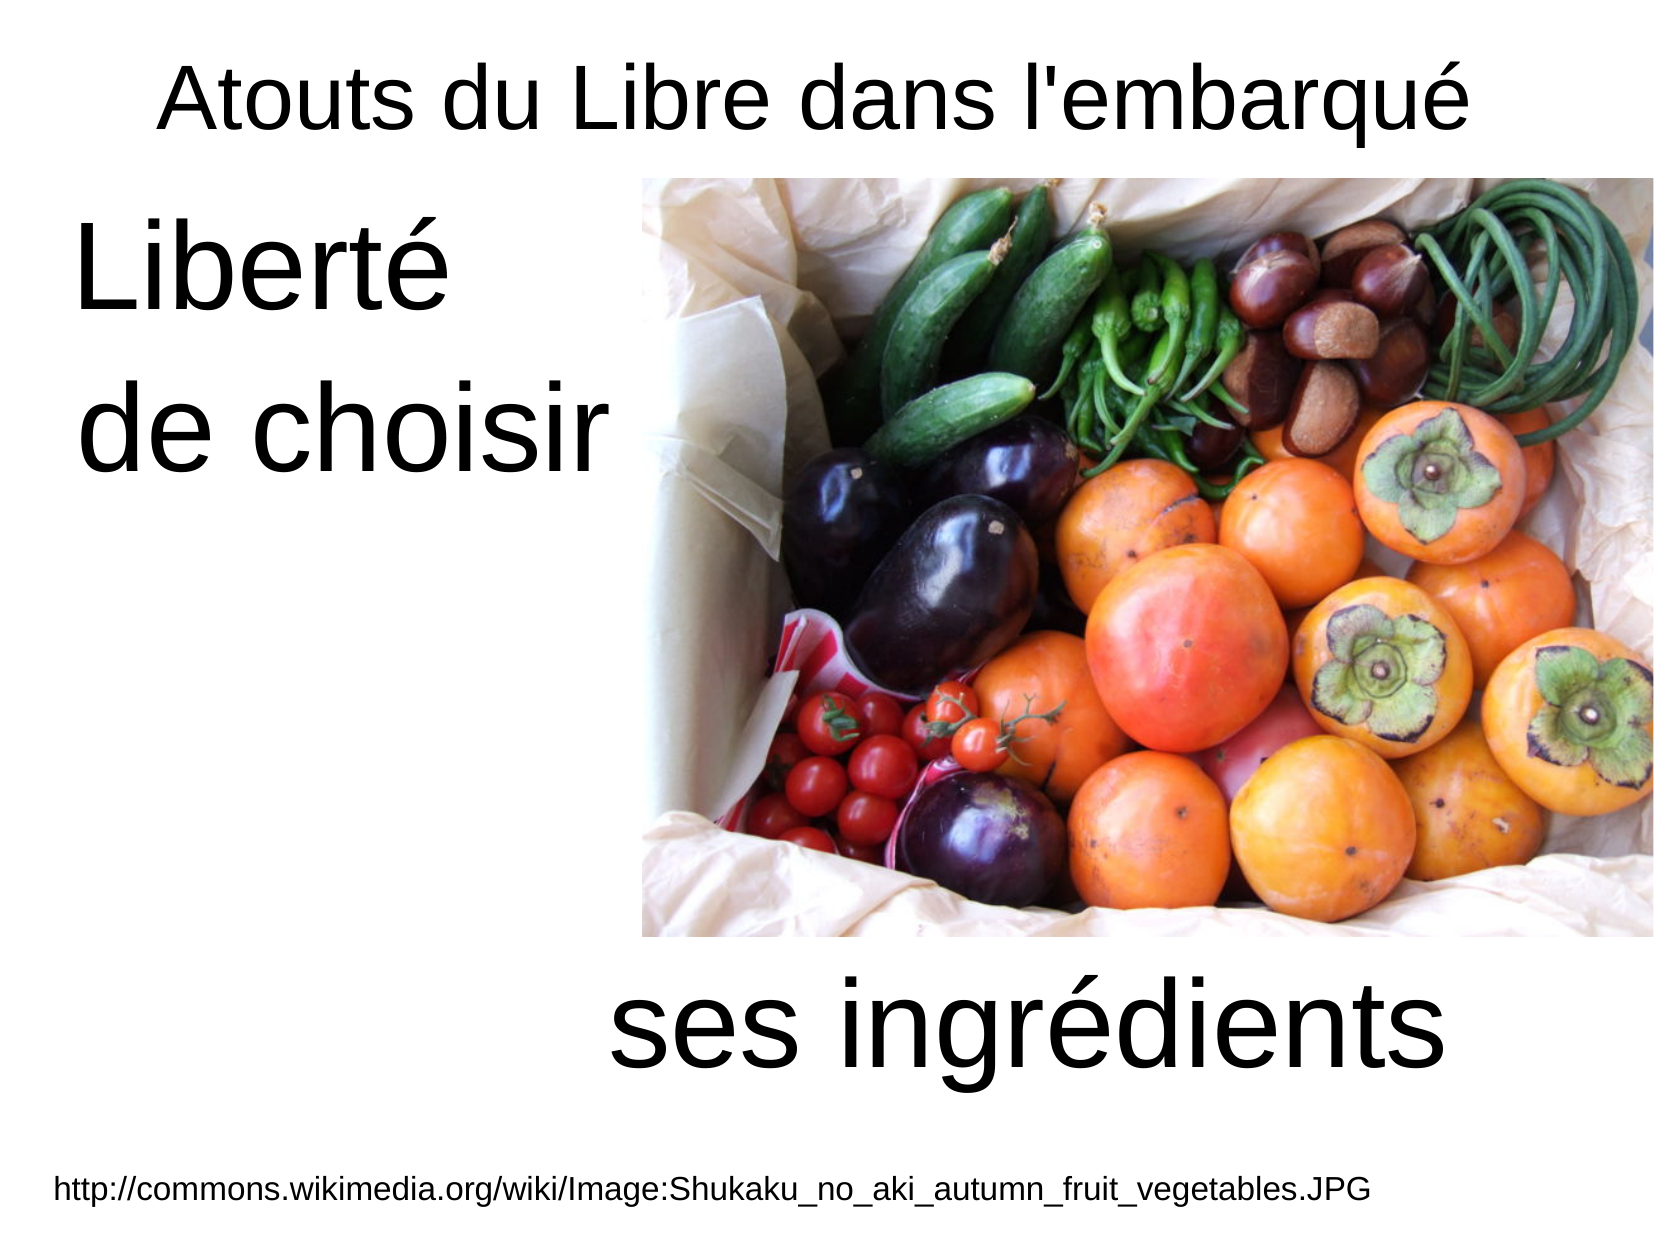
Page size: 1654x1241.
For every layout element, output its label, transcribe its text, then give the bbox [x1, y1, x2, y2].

title Atouts du Libre dans l'embarqué [90, 41, 1542, 156]
text_box http://commons.wikimedia.org/wiki/Image:Shukaku_no_aki_autumn_fruit_vegetables.JPG [53, 1170, 1374, 1212]
picture [642, 178, 1654, 938]
text_box de choisir [76, 357, 1123, 540]
text_box Liberté [70, 196, 1117, 378]
text_box ses ingrédients [608, 954, 1654, 1137]
